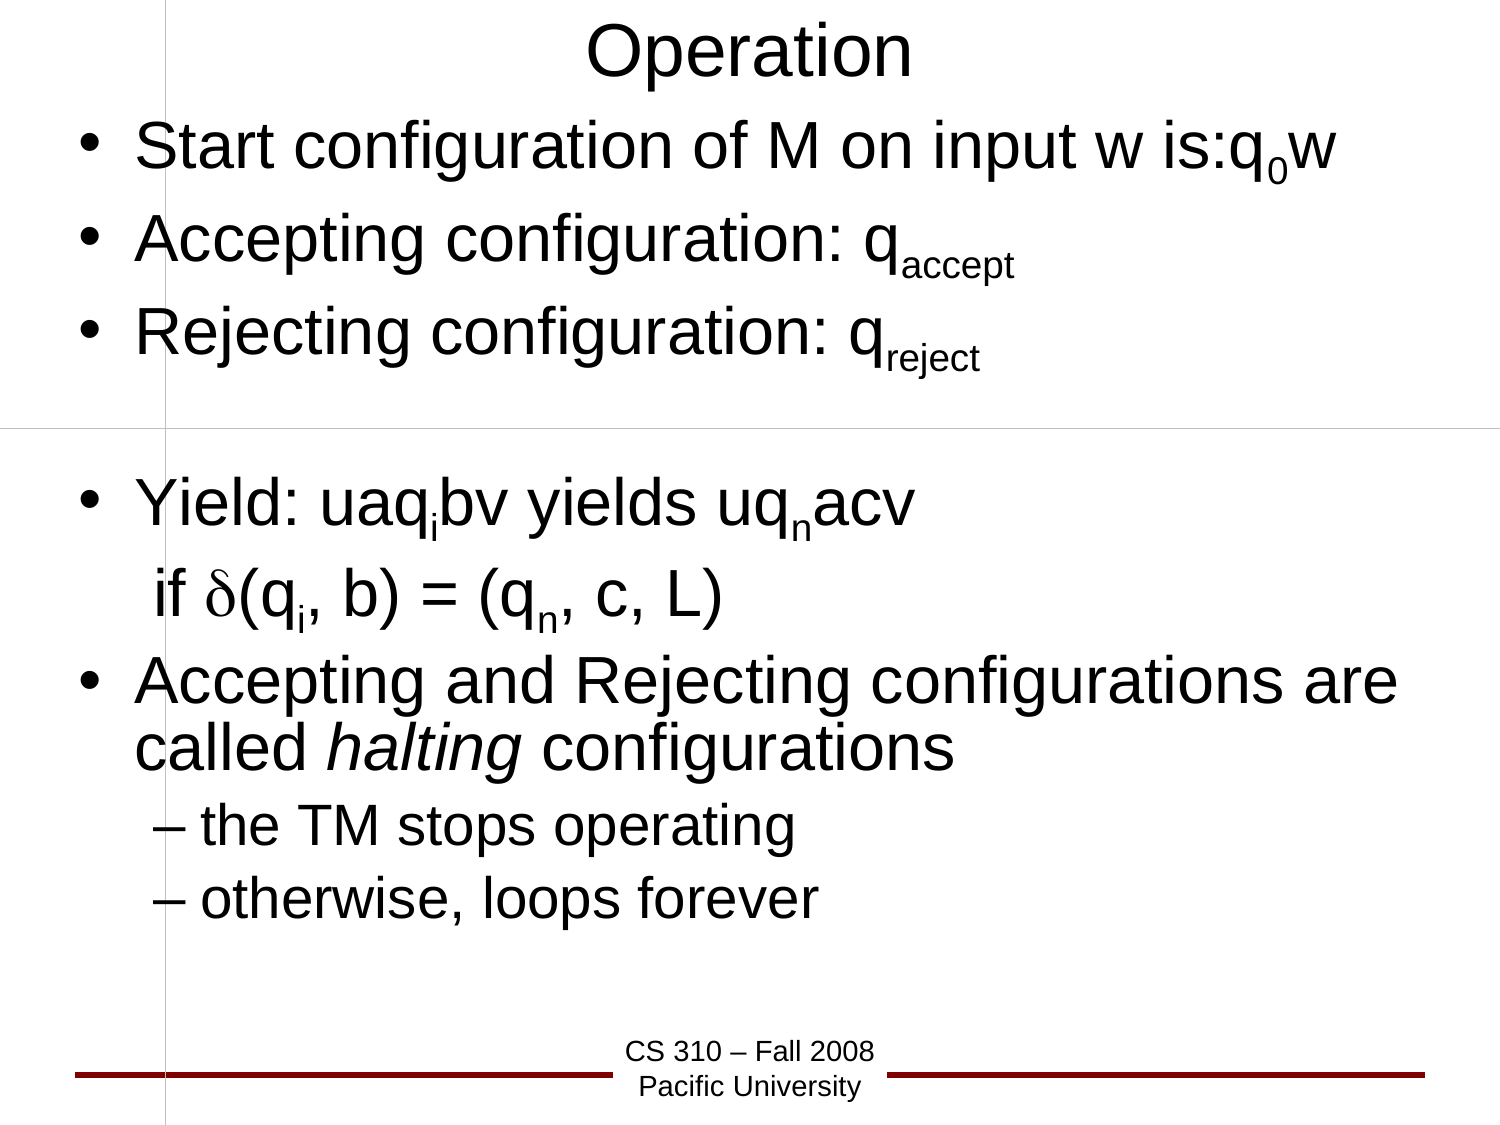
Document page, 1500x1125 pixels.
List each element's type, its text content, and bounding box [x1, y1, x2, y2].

list Start configuration of M on input w is:q0w Accepting configuration: qaccept Rejecting configuration: qreject Yield: uaqibv yields uqnacv if (qi, b) = (qn, c, L) Accepting and Rejecting configurations are called halting configurations the TM stops operating otherwise, loops forever [63, 99, 1470, 988]
title Operation [112, 0, 1388, 99]
